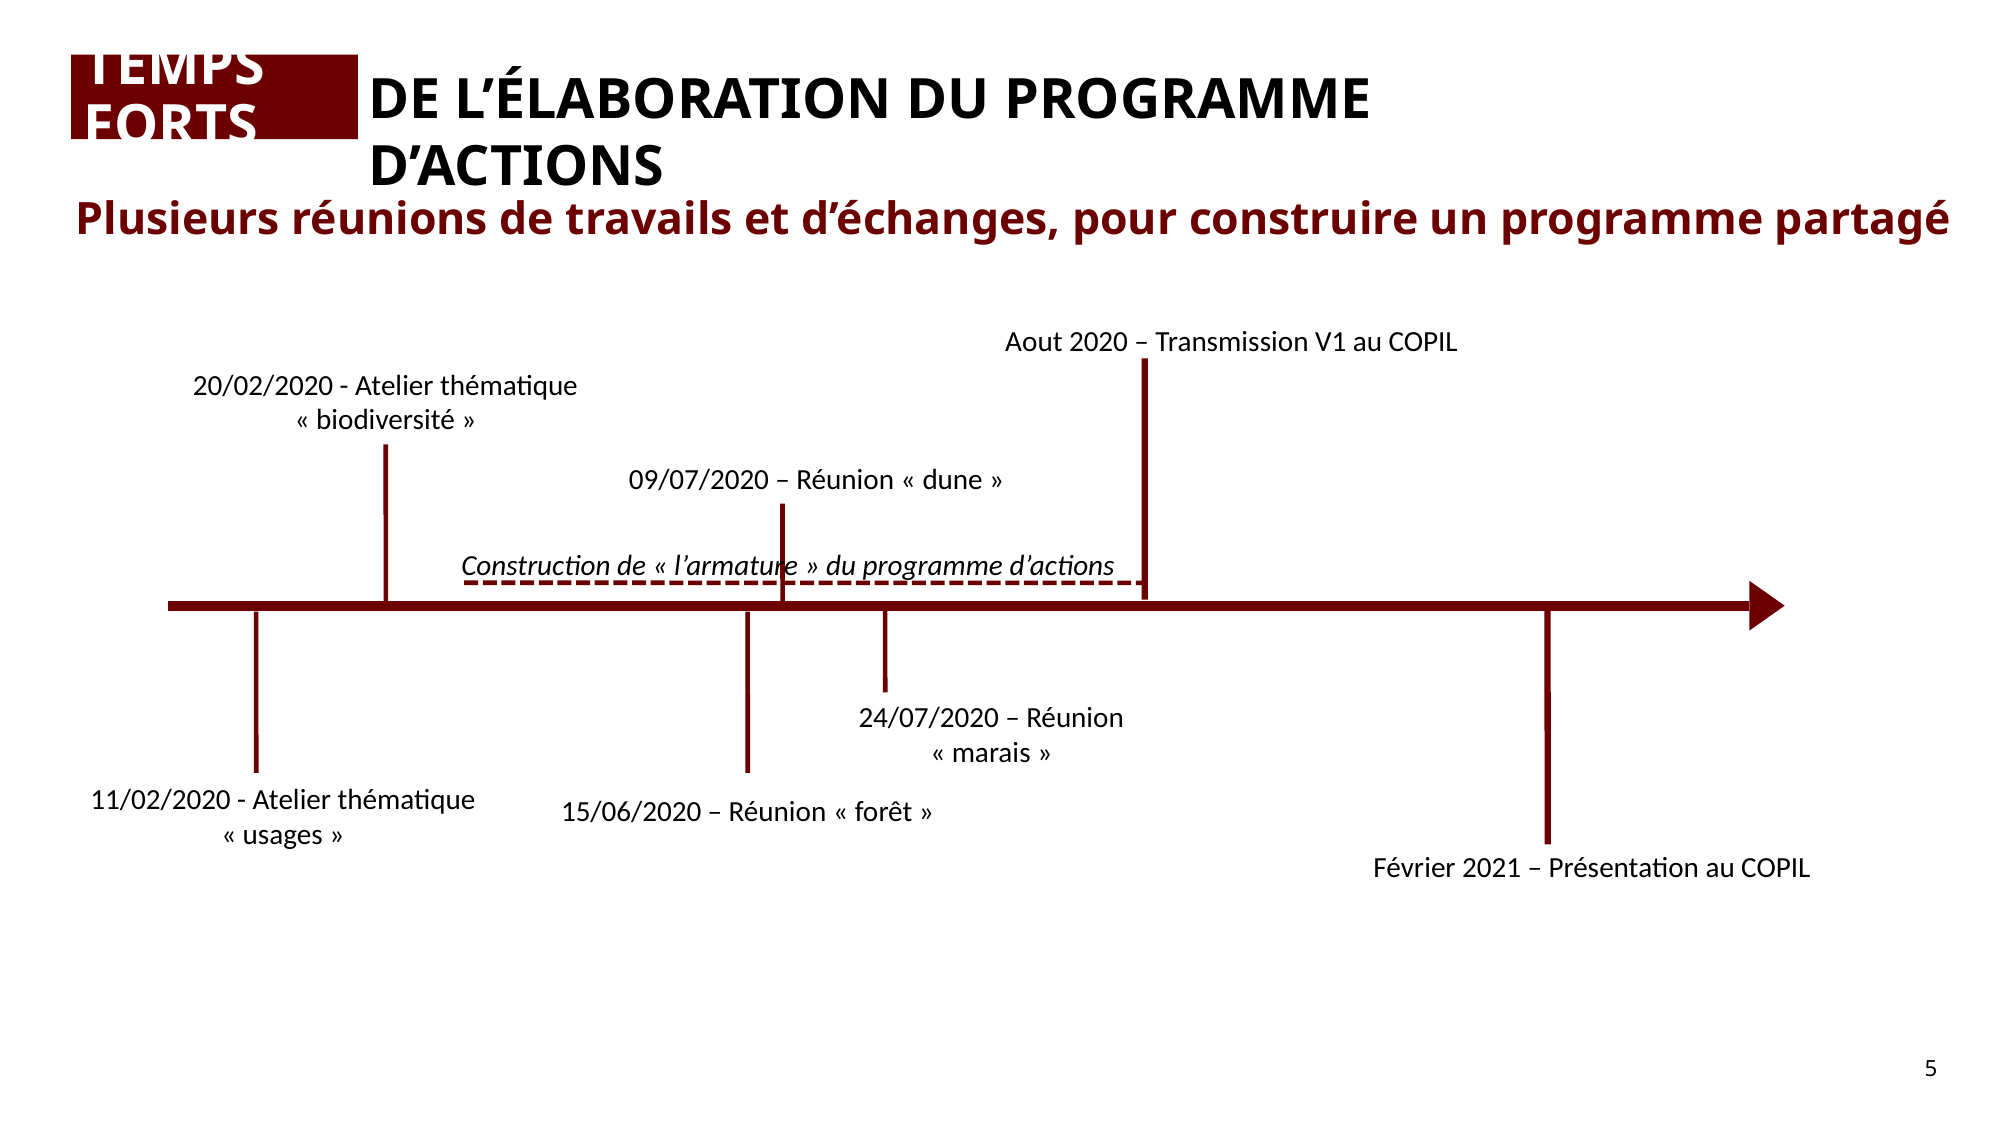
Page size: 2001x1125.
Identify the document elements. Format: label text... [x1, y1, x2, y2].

title Temps forts [71, 54, 358, 140]
text_box Construction de « l’armature » du programme d’actions [437, 539, 1141, 590]
text_box de l’élaboration du programme d’actions [351, 54, 1514, 139]
text_box 11/02/2020 - Atelier thématique « usages » [74, 772, 492, 858]
text_box Plusieurs réunions de travails et d’échanges, pour construire un programme partagé [61, 182, 1967, 1021]
text_box 24/07/2020 – Réunion « marais » [782, 690, 1201, 776]
slide_number <numéro> [1894, 1059, 1967, 1084]
text_box [166, 582, 1783, 629]
text_box 20/02/2020 - Atelier thématique « biodiversité » [166, 358, 605, 444]
text_box 15/06/2020 – Réunion « forêt » [538, 784, 957, 835]
text_box Février 2021 – Présentation au COPIL [1348, 841, 1849, 892]
text_box 09/07/2020 – Réunion « dune » [607, 453, 1026, 504]
text_box Aout 2020 – Transmission V1 au COPIL [956, 314, 1514, 365]
